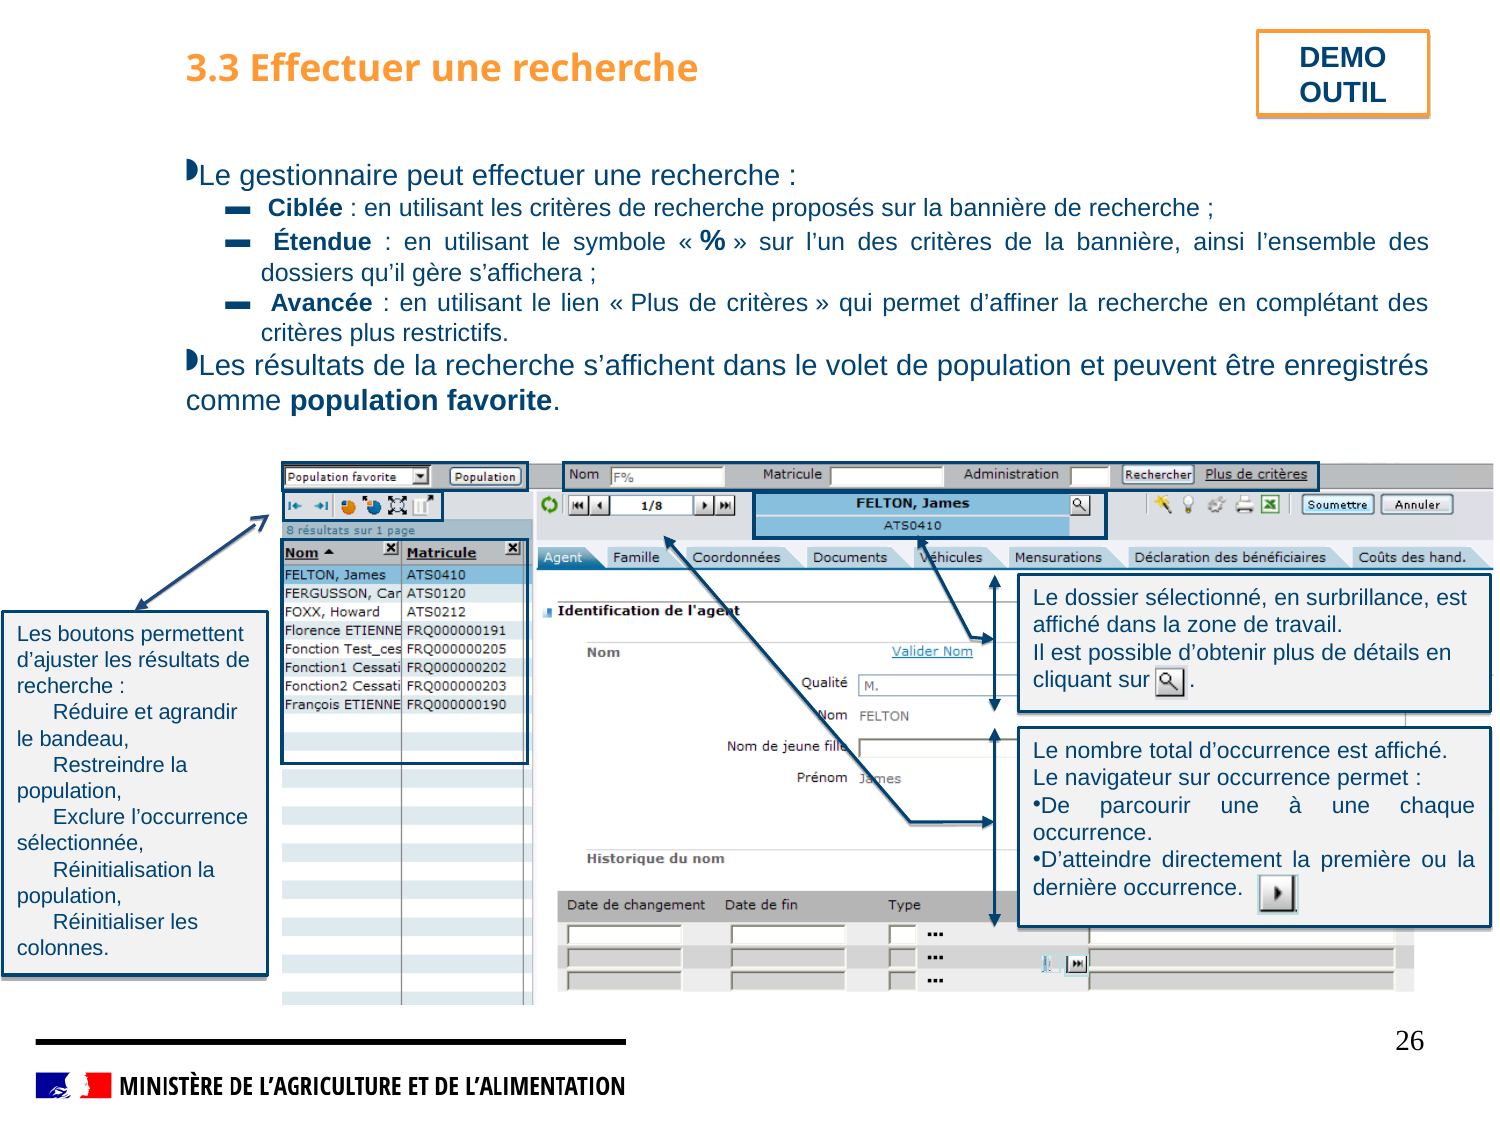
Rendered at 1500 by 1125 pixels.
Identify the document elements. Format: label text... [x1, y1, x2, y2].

picture [565, 464, 1317, 489]
picture [282, 462, 1494, 1005]
picture [35, 1039, 626, 1099]
text_box DEMO OUTIL [1257, 31, 1429, 115]
text_box Le dossier sélectionné, en surbrillance, est affiché dans la zone de travail. Il est possible d’obtenir plus de détails en cliquant sur . [1018, 575, 1490, 711]
picture [284, 464, 526, 489]
picture [756, 494, 1104, 536]
picture [284, 541, 526, 762]
picture [285, 493, 441, 519]
text_box Le gestionnaire peut effectuer une recherche : Ciblée : en utilisant les critères de recherche proposés sur la bannière de recherche ; Étendue : en utilisant le symbole « % » sur l’un des critères de la bannière, ainsi l’ensemble des dossiers qu’il gère s’affichera ; Avancée : en utilisant le lien « Plus de critères » qui permet d’affiner la recherche en complétant des critères plus restrictifs. Les résultats de la recherche s’affichent dans le volet de population et peuvent être enregistrés comme population favorite. [171, 148, 1446, 421]
text_box 3.3 Effectuer une recherche [171, 36, 1458, 142]
text_box Le nombre total d’occurrence est affiché. Le navigateur sur occurrence permet : De parcourir une à une chaque occurrence. D’atteindre directement la première ou la dernière occurrence. [1018, 728, 1490, 927]
text_box Les boutons permettent d’ajuster les résultats de recherche : Réduire et agrandir le bandeau, Restreindre la population, Exclure l’occurrence sélectionnée, Réinitialisation la population, Réinitialiser les colonnes. [2, 611, 268, 976]
